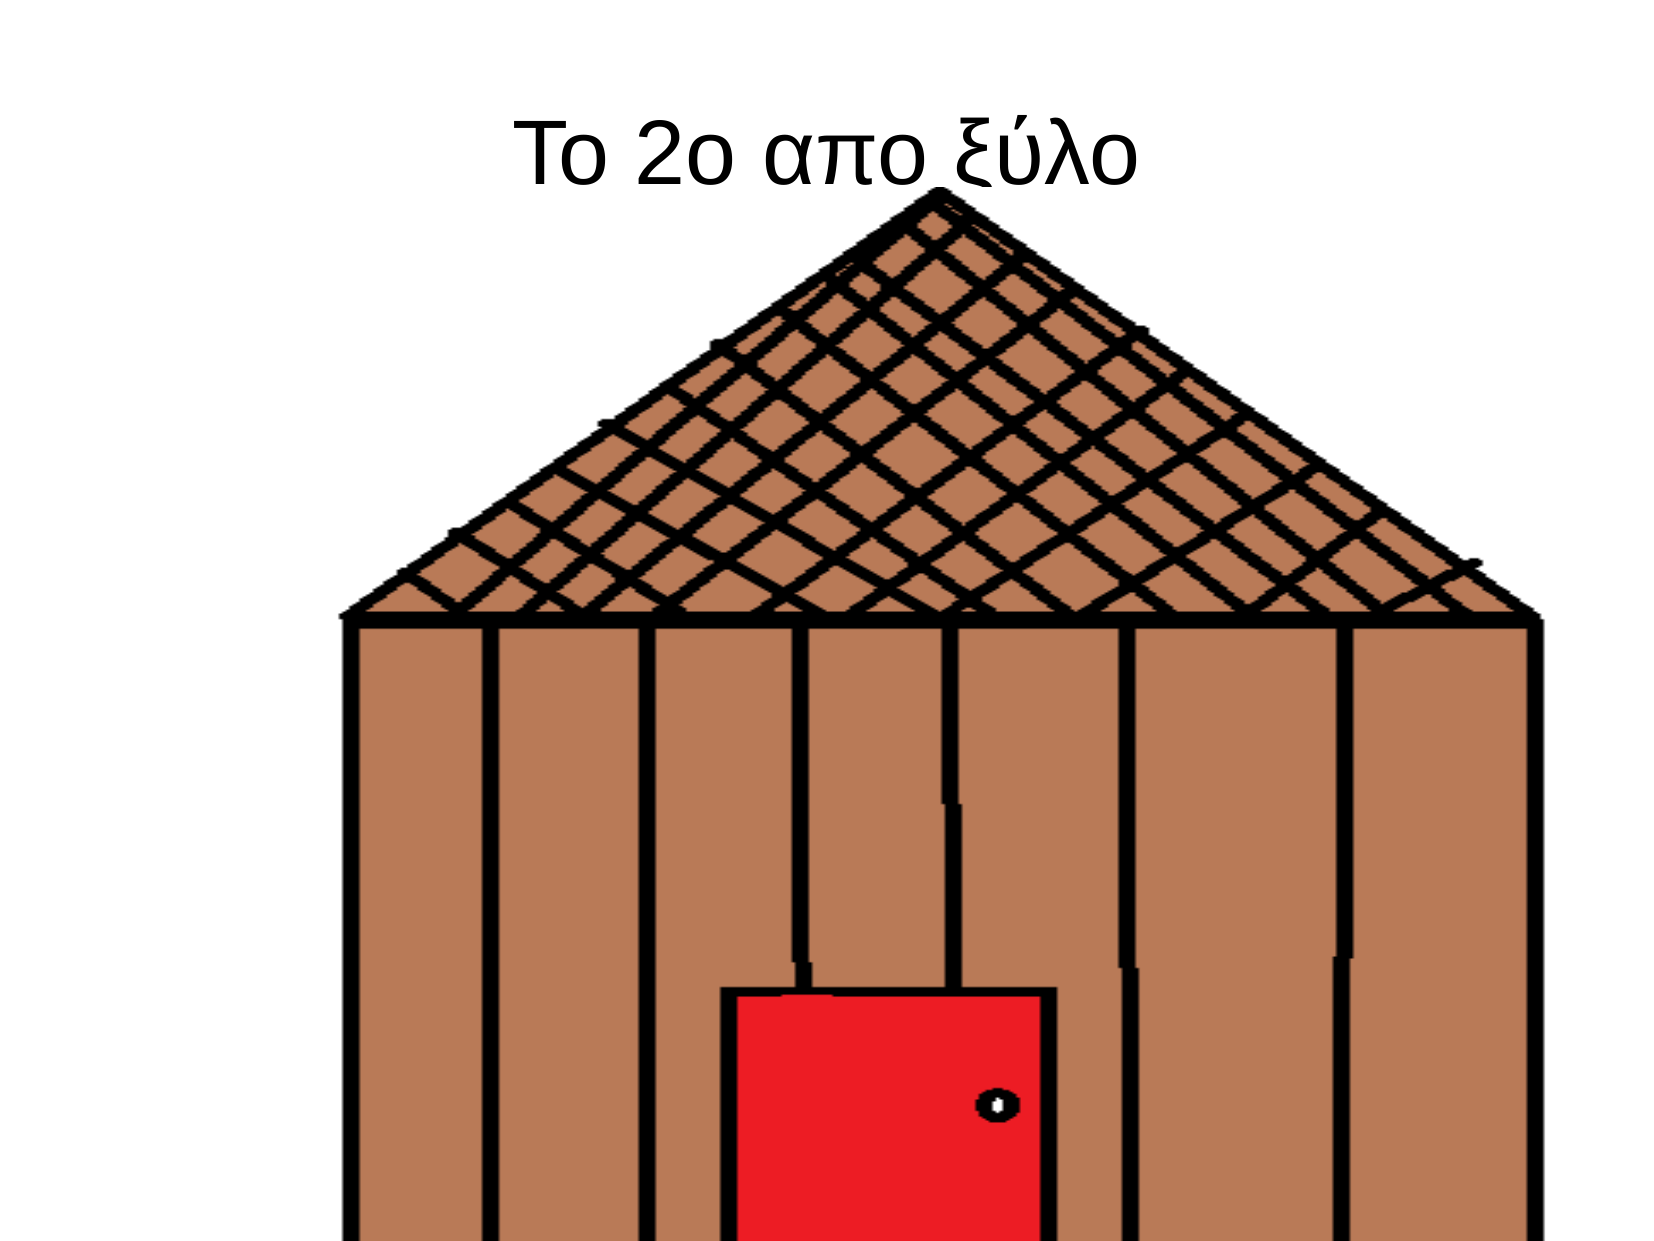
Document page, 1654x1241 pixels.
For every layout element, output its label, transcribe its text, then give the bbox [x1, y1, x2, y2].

picture [0, 187, 1654, 1241]
title Το 2ο απο ξύλο [82, 49, 1571, 187]
